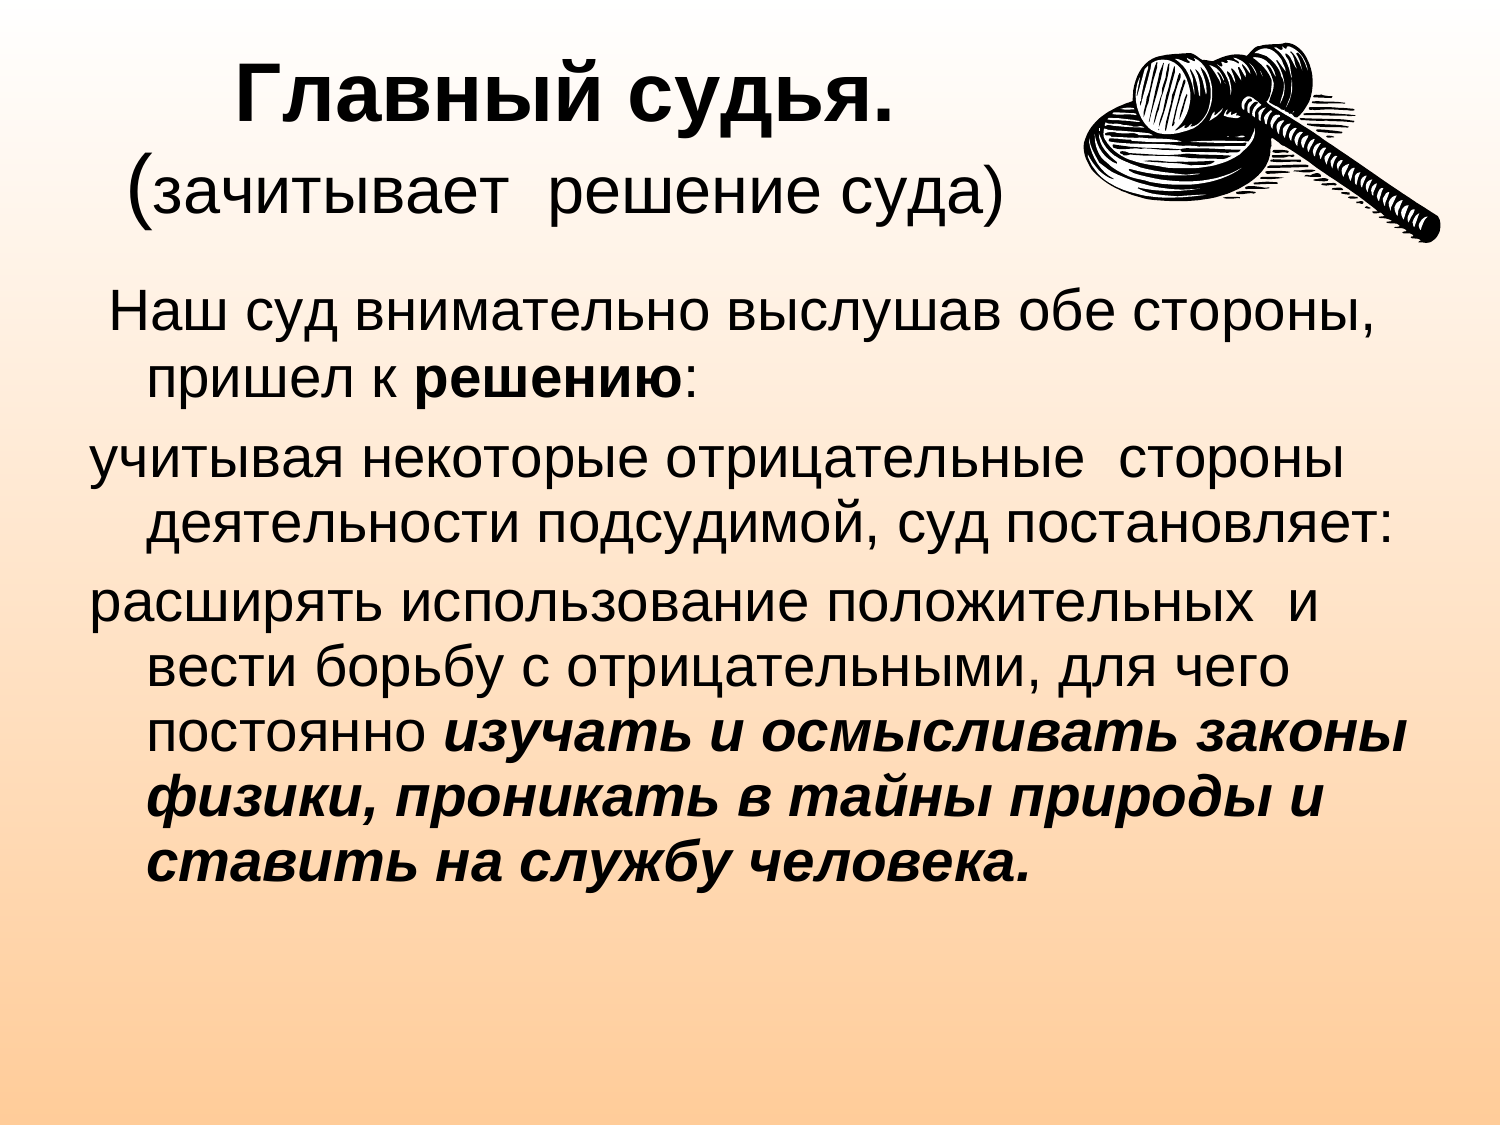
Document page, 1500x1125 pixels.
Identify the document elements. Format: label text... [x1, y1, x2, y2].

picture [1080, 42, 1441, 244]
list Наш суд внимательно выслушав обе стороны, пришел к решению: учитывая некоторые отрицательные стороны деятельности подсудимой, суд постановляет: расширять использование положительных и вести борьбу с отрицательными, для чего постоянно изучать и осмысливать законы физики, проникать в тайны природы и ставить на службу человека. [75, 262, 1436, 1071]
title Главный судья. (зачитывает решение суда) [74, 0, 1057, 283]
